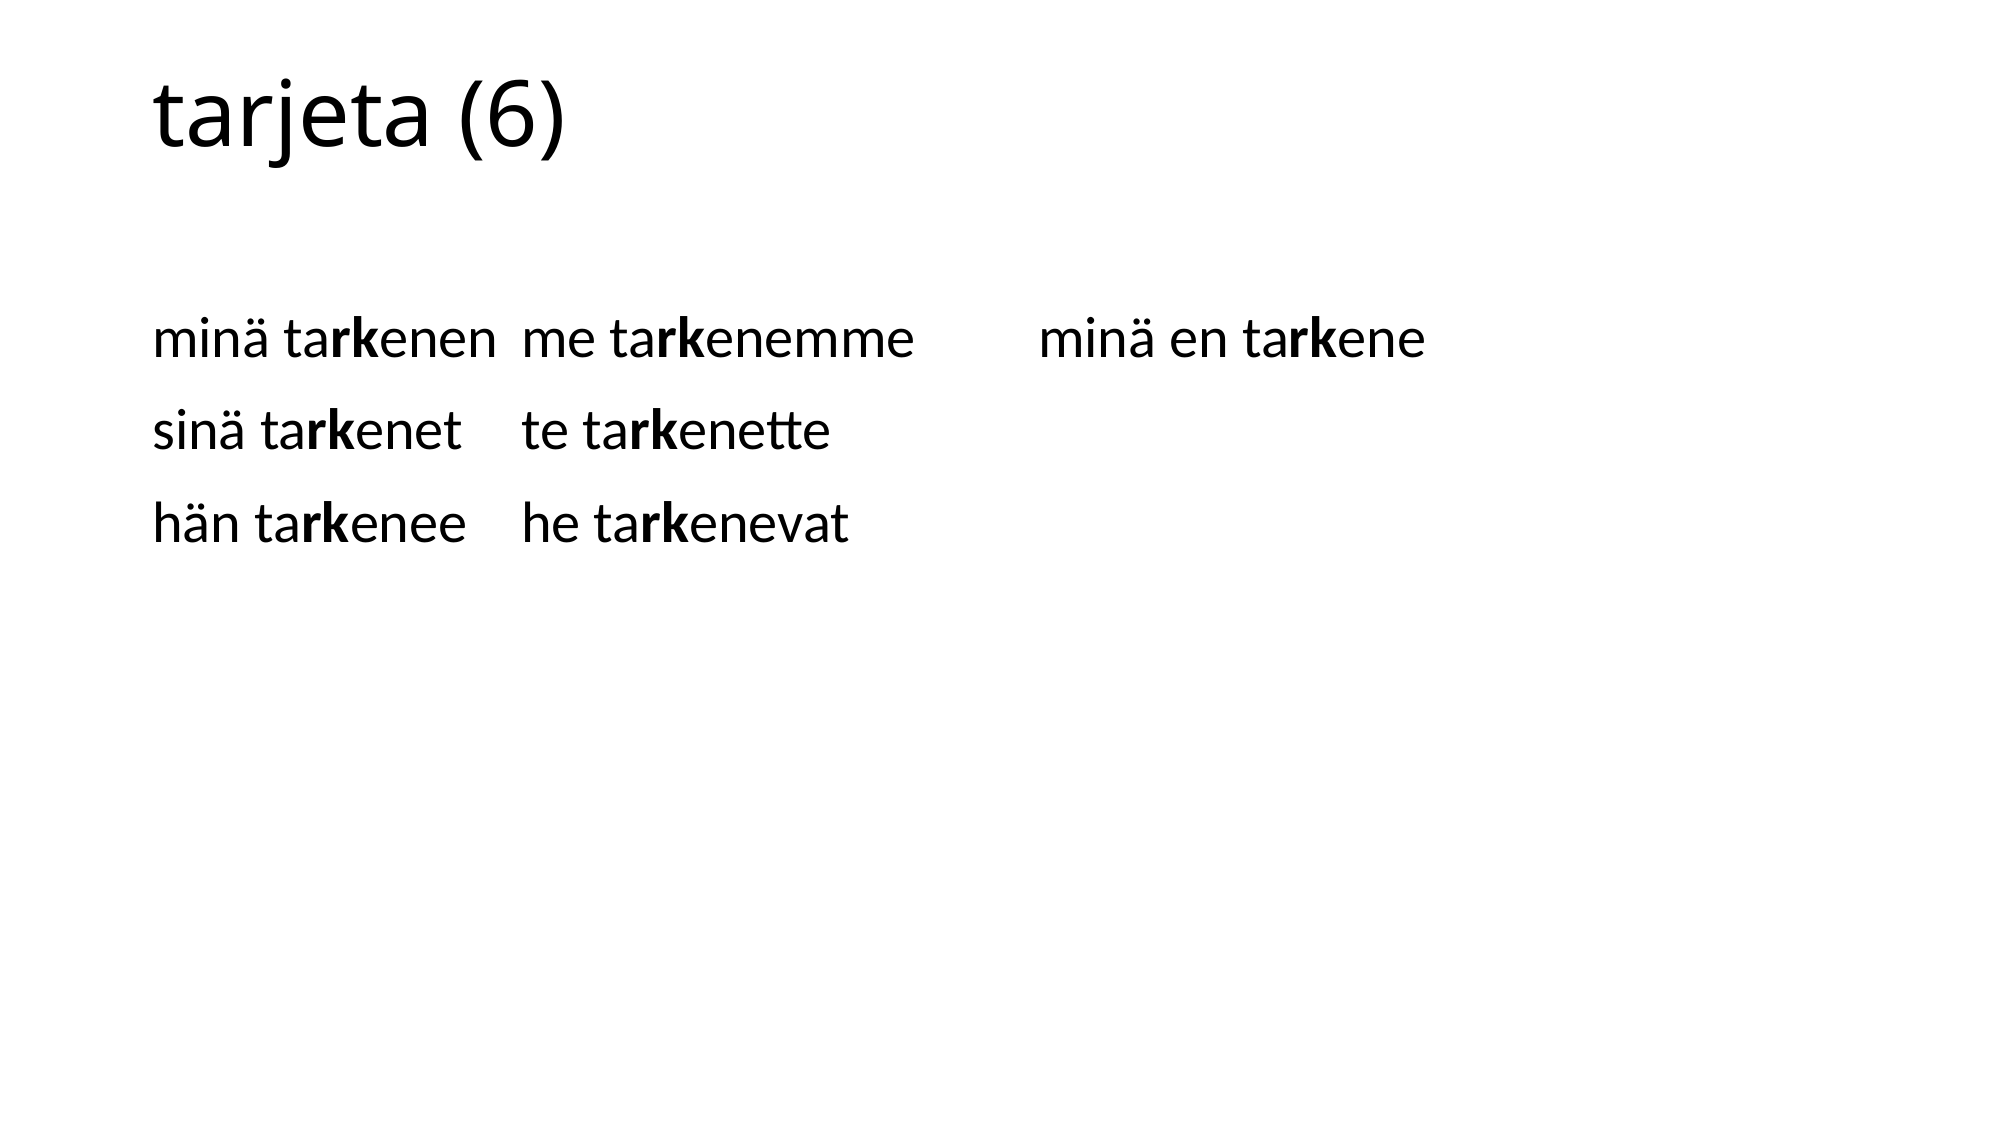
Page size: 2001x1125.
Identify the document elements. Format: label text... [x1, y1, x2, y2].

title tarjeta (6) [137, 59, 1863, 278]
list minä tarkenen me tarkenemme minä en tarkene sinä tarkenet te tarkenette hän tarkenee he tarkenevat [137, 299, 1863, 1014]
